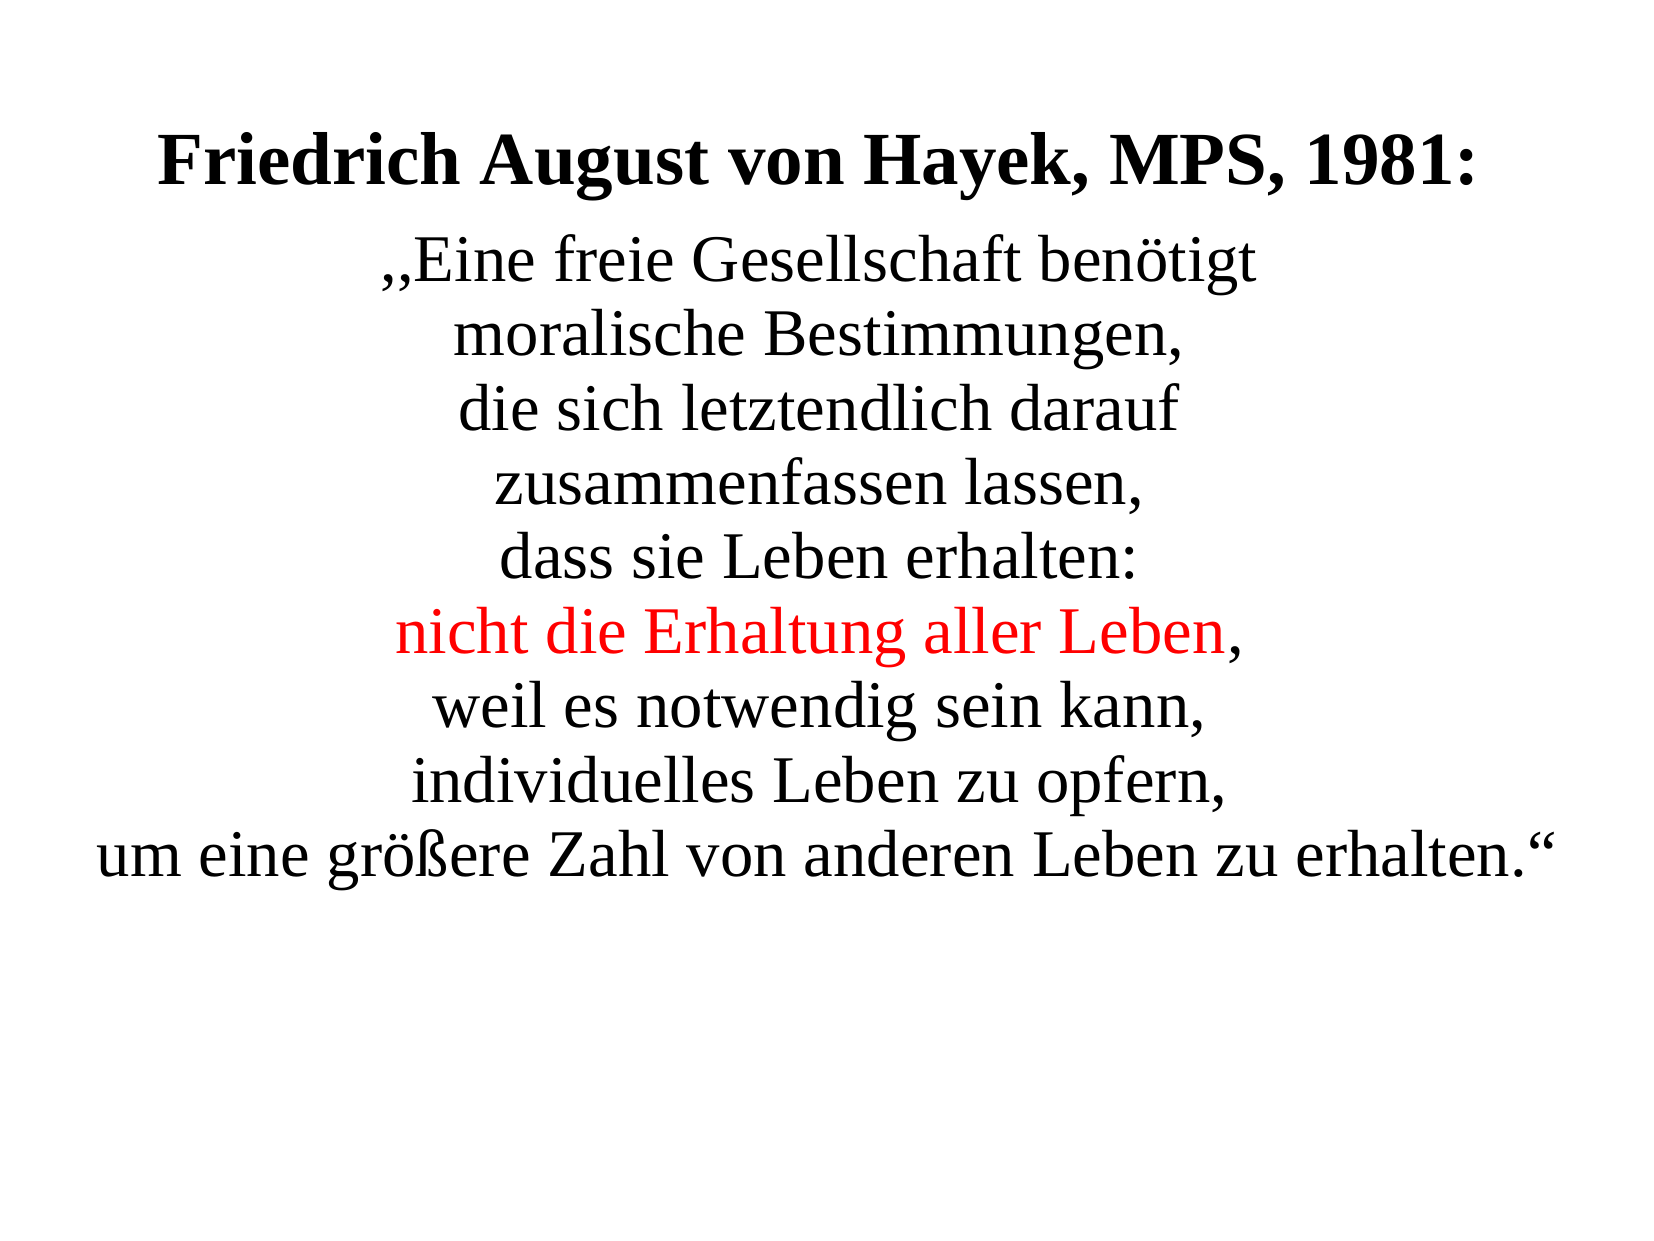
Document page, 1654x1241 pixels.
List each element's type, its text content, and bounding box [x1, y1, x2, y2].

text_box Friedrich August von Hayek, MPS, 1981: ,,Eine freie Gesellschaft benötigt moralische Bestimmungen, die sich letztendlich darauf zusammenfassen lassen, dass sie Leben erhalten: nicht die Erhaltung aller Leben, weil es notwendig sein kann, individuelles Leben zu opfern, um eine größere Zahl von anderen Leben zu erhalten.“ [65, 112, 1592, 991]
